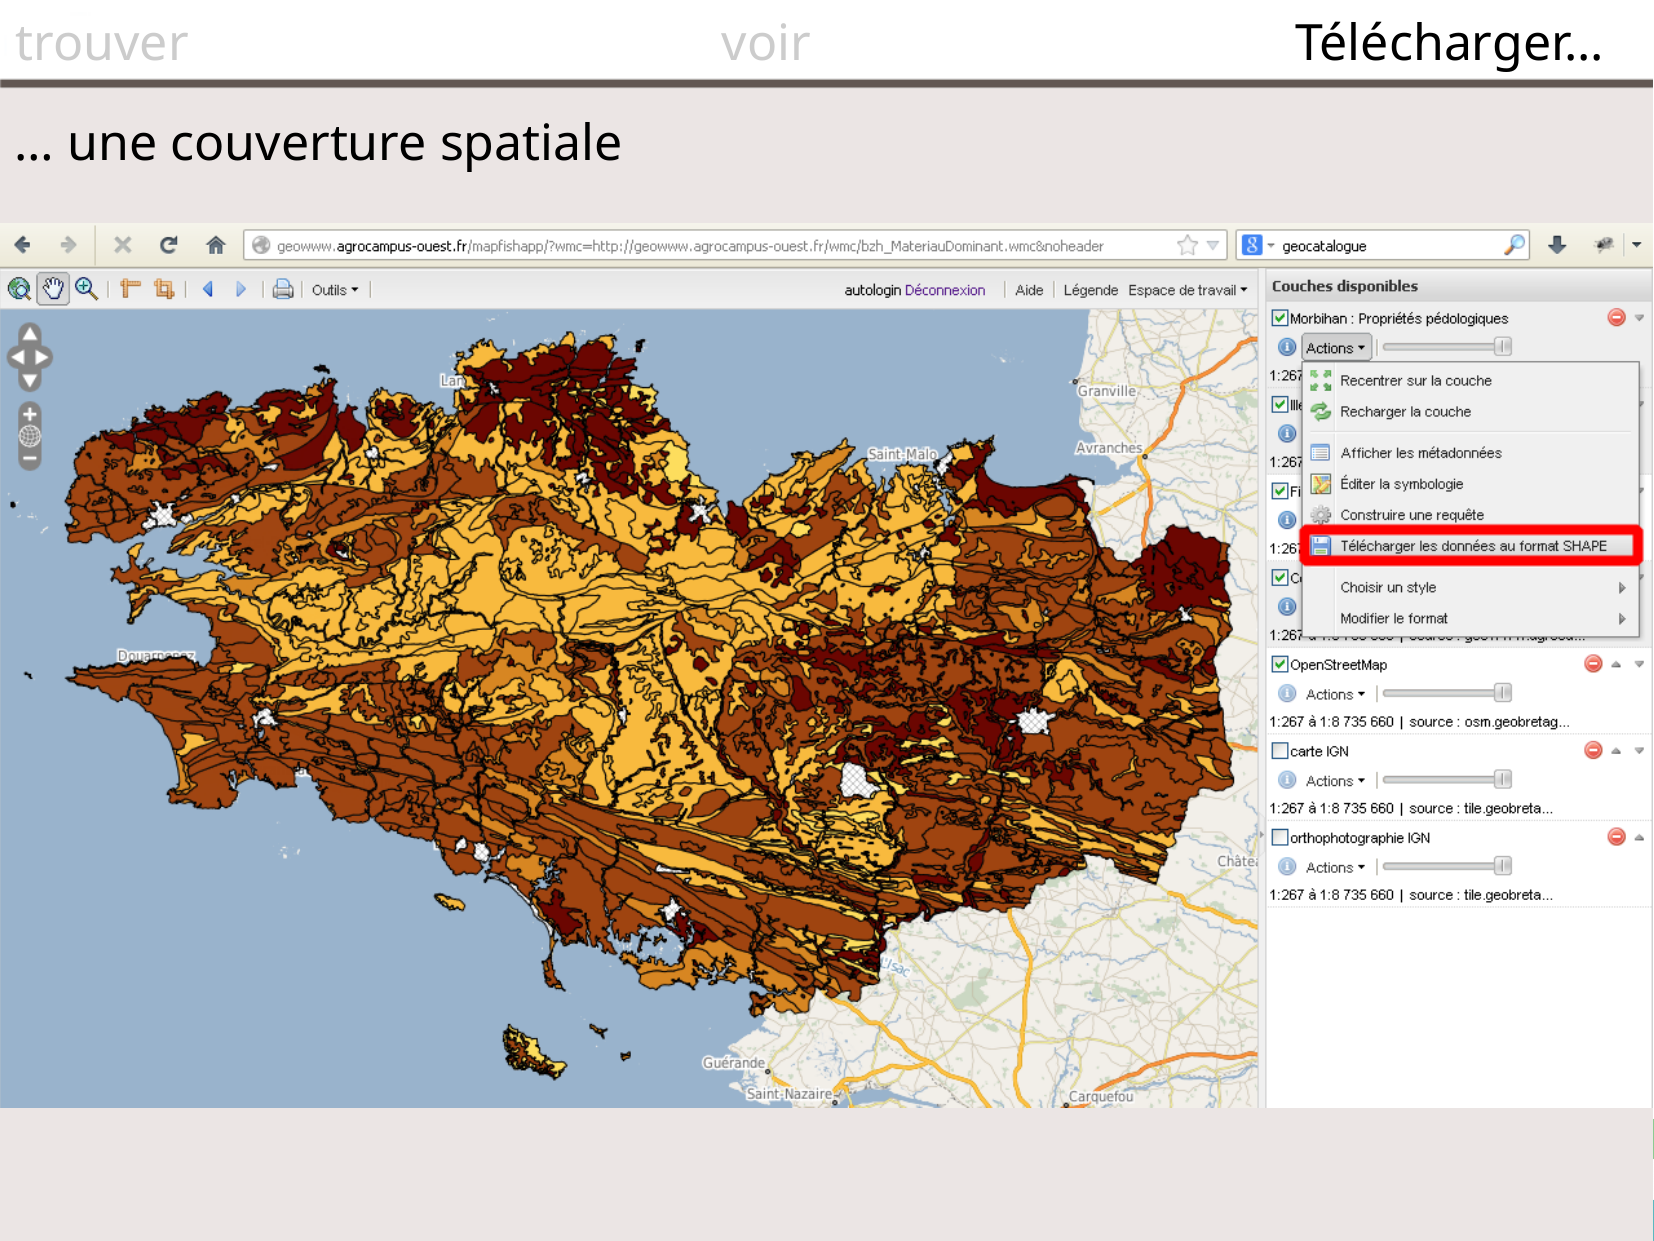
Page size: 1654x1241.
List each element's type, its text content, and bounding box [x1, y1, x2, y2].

text_box trouver [0, 0, 213, 74]
text_box Télécharger... [1280, 0, 1644, 74]
text_box voir [707, 0, 832, 74]
text_box … une couverture spatiale [0, 100, 708, 174]
picture [0, 1, 1653, 1241]
